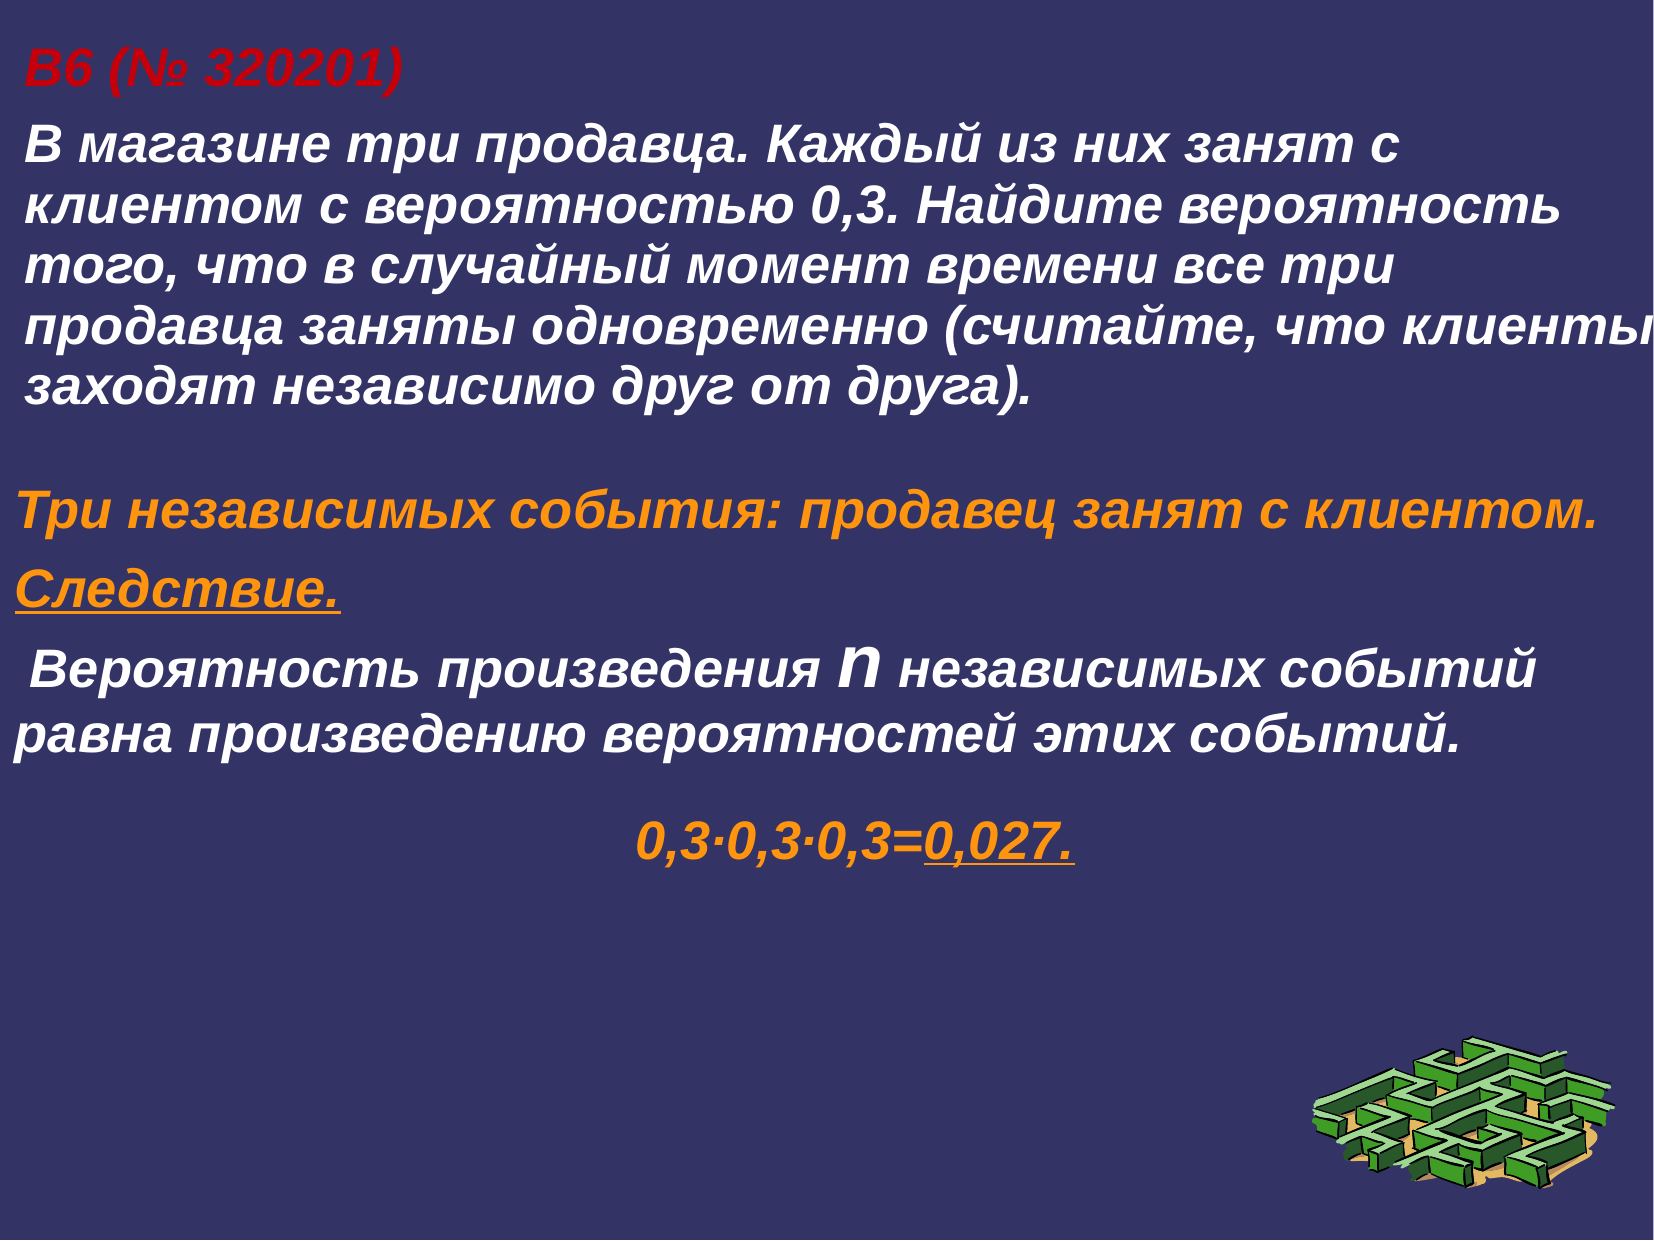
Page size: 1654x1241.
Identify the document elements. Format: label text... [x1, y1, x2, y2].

text_box Три независимых события: продавец занят с клиентом. [0, 472, 1630, 549]
text_box Следствие. Вероятность произведения n независимых событий равна произведению вероятностей этих событий. [0, 551, 1645, 774]
text_box В магазине три продавца. Каждый из них занят с клиентом с вероятностью 0,3. Найдите вероятность того, что в случайный момент времени все три продавца заняты одновременно (считайте, что клиенты заходят независимо друг от друга). [9, 106, 1654, 429]
text_box B6 (№ 320201) [9, 29, 615, 106]
text_box 0,3∙0,3∙0,3=0,027. [59, 803, 1654, 1026]
